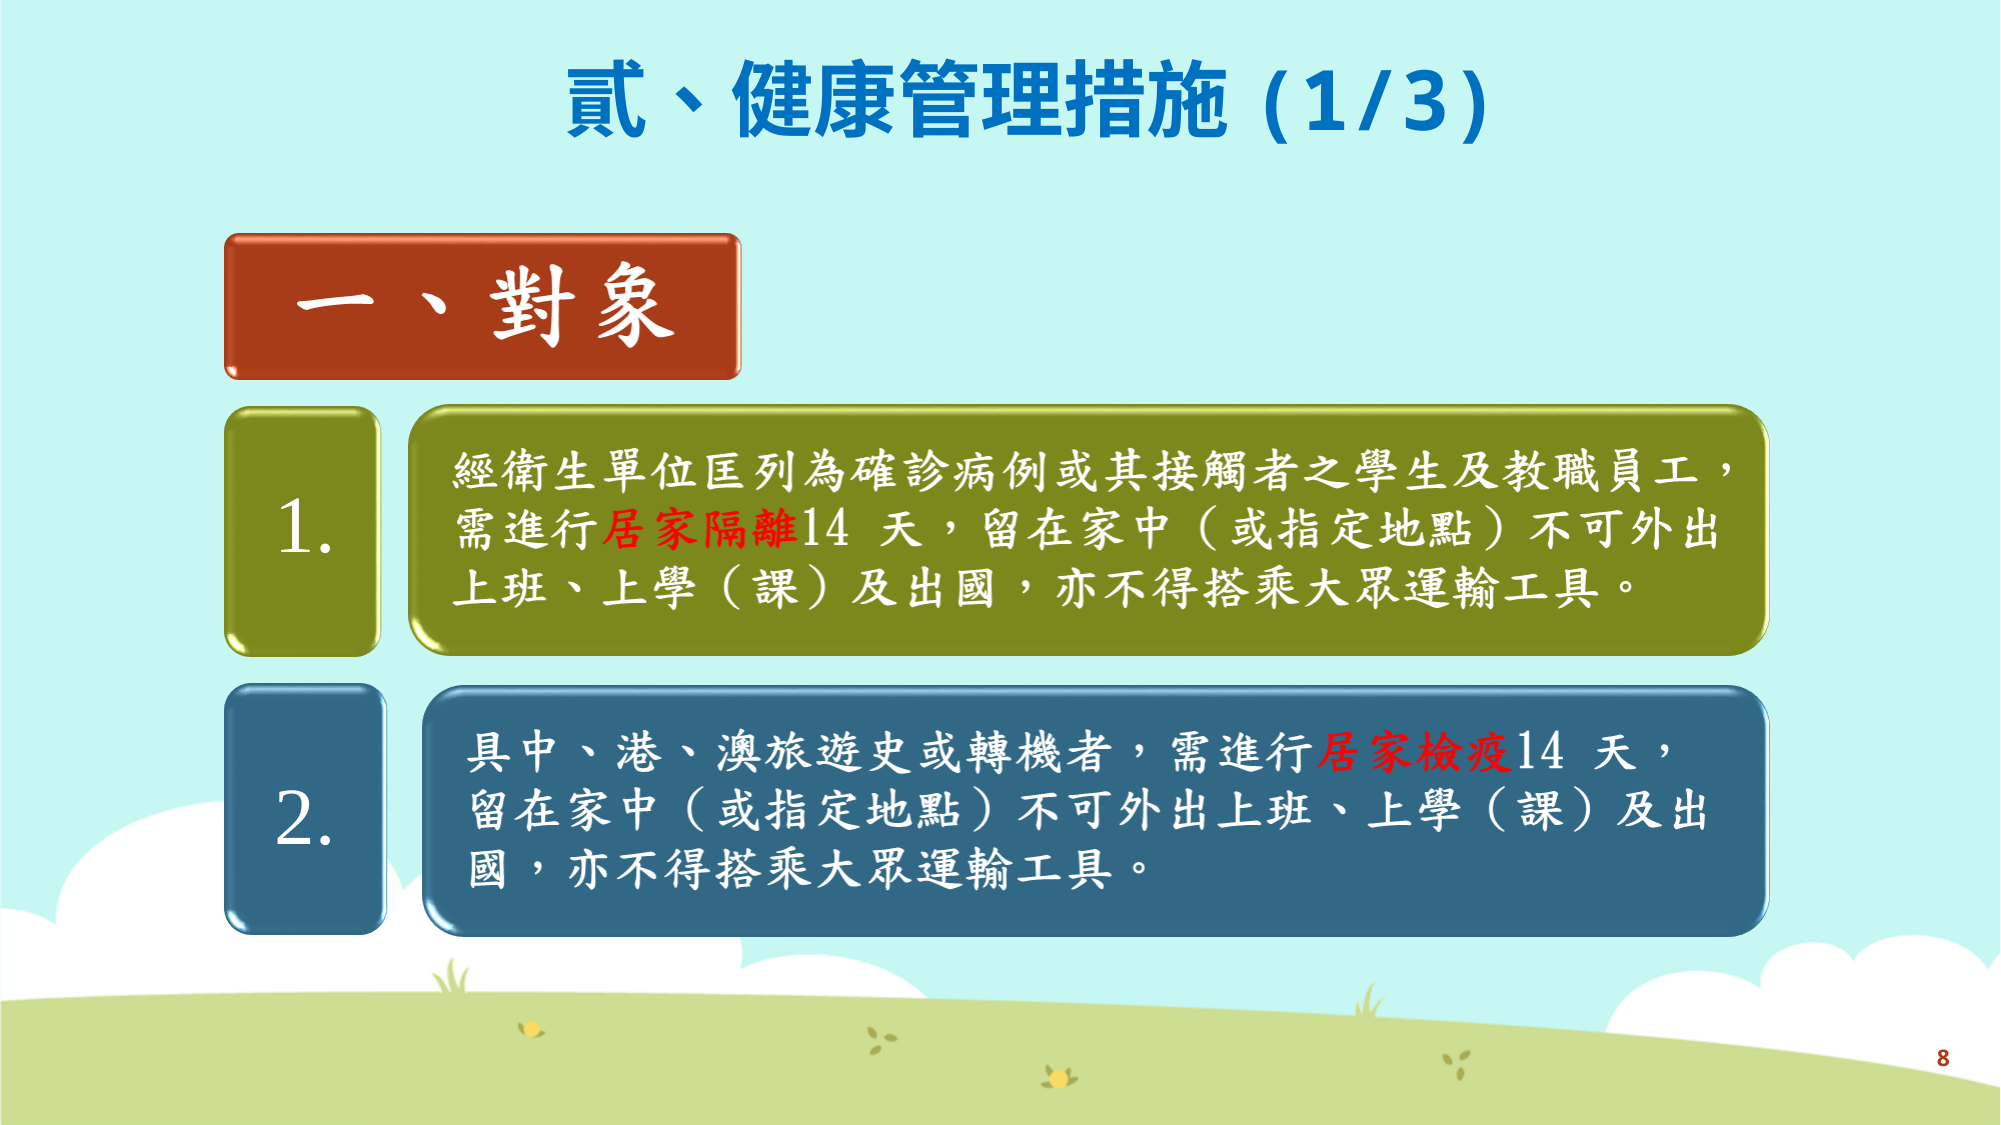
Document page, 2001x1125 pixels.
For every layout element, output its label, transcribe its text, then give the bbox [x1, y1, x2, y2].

picture [0, 0, 2001, 1125]
text_box 2. [259, 755, 362, 967]
text_box 貳、健康管理措施(1/3) [214, 51, 1850, 172]
text_box <number> [1899, 1030, 1988, 1088]
text_box 1. [259, 463, 362, 674]
